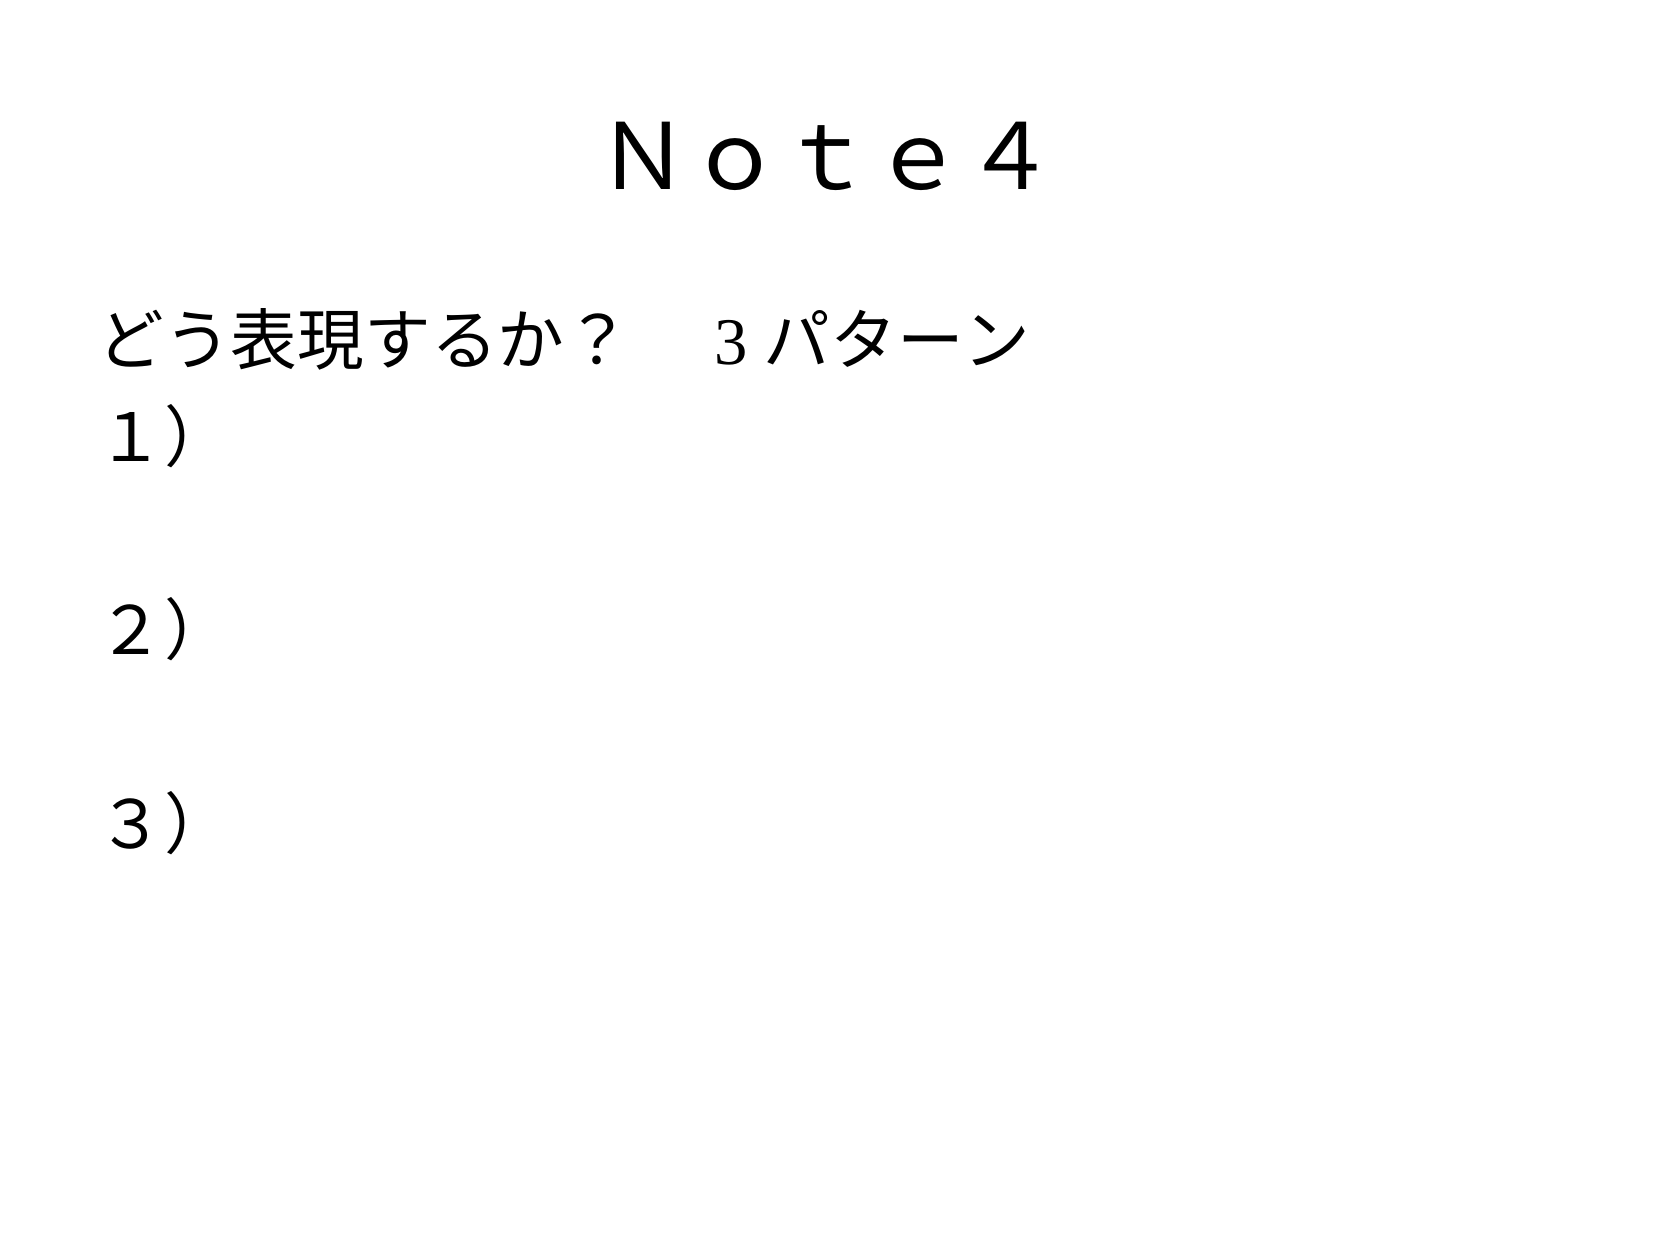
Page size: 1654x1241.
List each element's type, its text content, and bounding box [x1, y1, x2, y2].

list どう表現するか？ 3パターン １） ２） ３） [82, 290, 1571, 1010]
title Ｎｏｔｅ４ [82, 49, 1571, 257]
